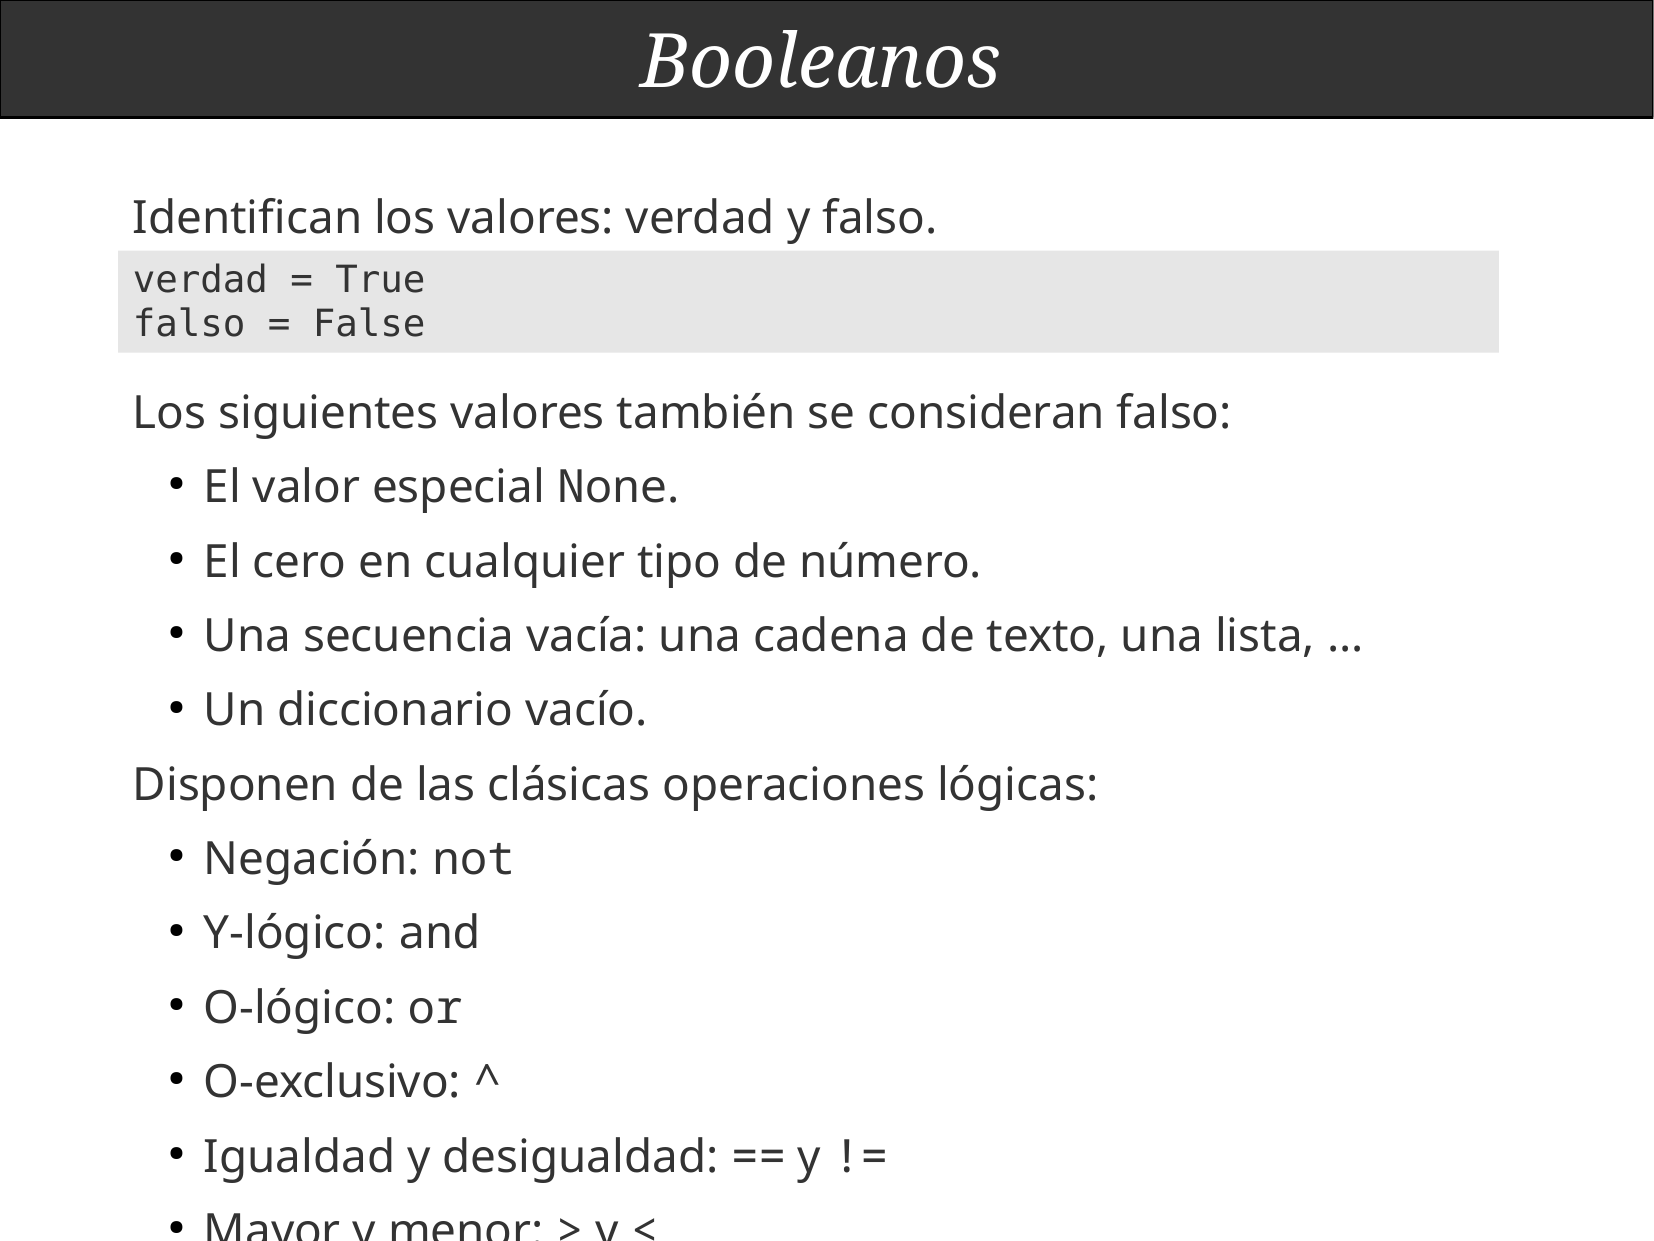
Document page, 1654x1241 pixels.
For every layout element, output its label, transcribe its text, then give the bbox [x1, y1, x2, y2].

text_box Booleanos [0, 0, 1654, 101]
text_box Identifican los valores: verdad y falso. [118, 177, 1506, 246]
text_box verdad = True falso = False [118, 250, 1499, 353]
text_box Los siguientes valores también se consideran falso: El valor especial None. El cero en cualquier tipo de número. Una secuencia vacía: una cadena de texto, una lista, … Un diccionario vacío. Disponen de las clásicas operaciones lógicas: Negación: not Y-lógico: and O-lógico: or O-exclusivo: ^ Igualdad y desigualdad: == y != Mayor y menor: > y < [118, 372, 1506, 1157]
